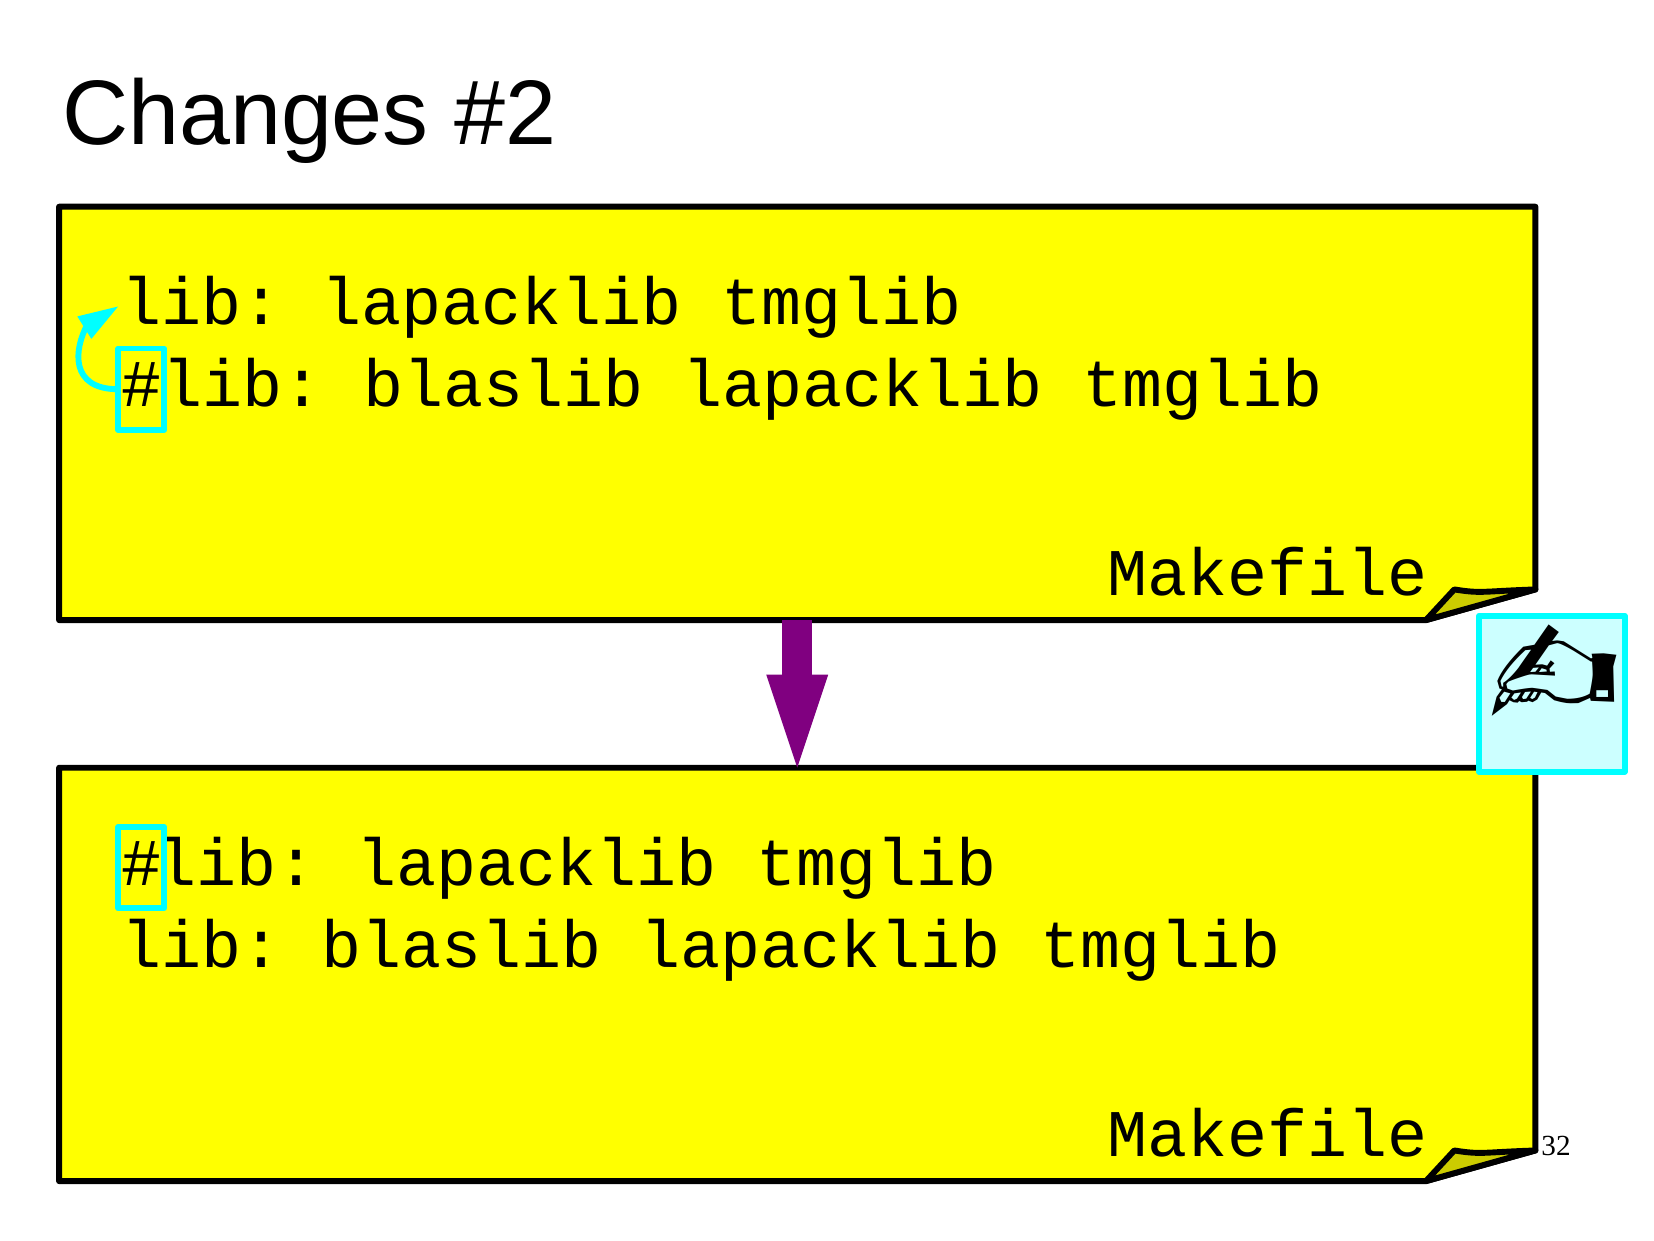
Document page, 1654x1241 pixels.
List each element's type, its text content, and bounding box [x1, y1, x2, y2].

text_box lapacklib tmglib [637, 909, 1284, 992]
text_box Makefile [1104, 537, 1431, 619]
text_box [59, 767, 1536, 1182]
text_box blaslib [360, 348, 647, 430]
text_box lib: [118, 909, 285, 992]
text_box Makefile [1104, 1098, 1431, 1180]
text_box blaslib [318, 909, 605, 992]
text_box lib: lapacklib tmglib [167, 826, 1000, 909]
text_box # [118, 826, 165, 909]
text_box  [1479, 615, 1625, 772]
text_box [59, 206, 1536, 621]
text_box Changes #2 [59, 59, 560, 168]
text_box # [118, 348, 159, 430]
text_box lib: lapacklib tmglib [118, 265, 965, 348]
text_box lib: [159, 348, 326, 430]
text_box lapacklib tmglib [679, 348, 1326, 430]
